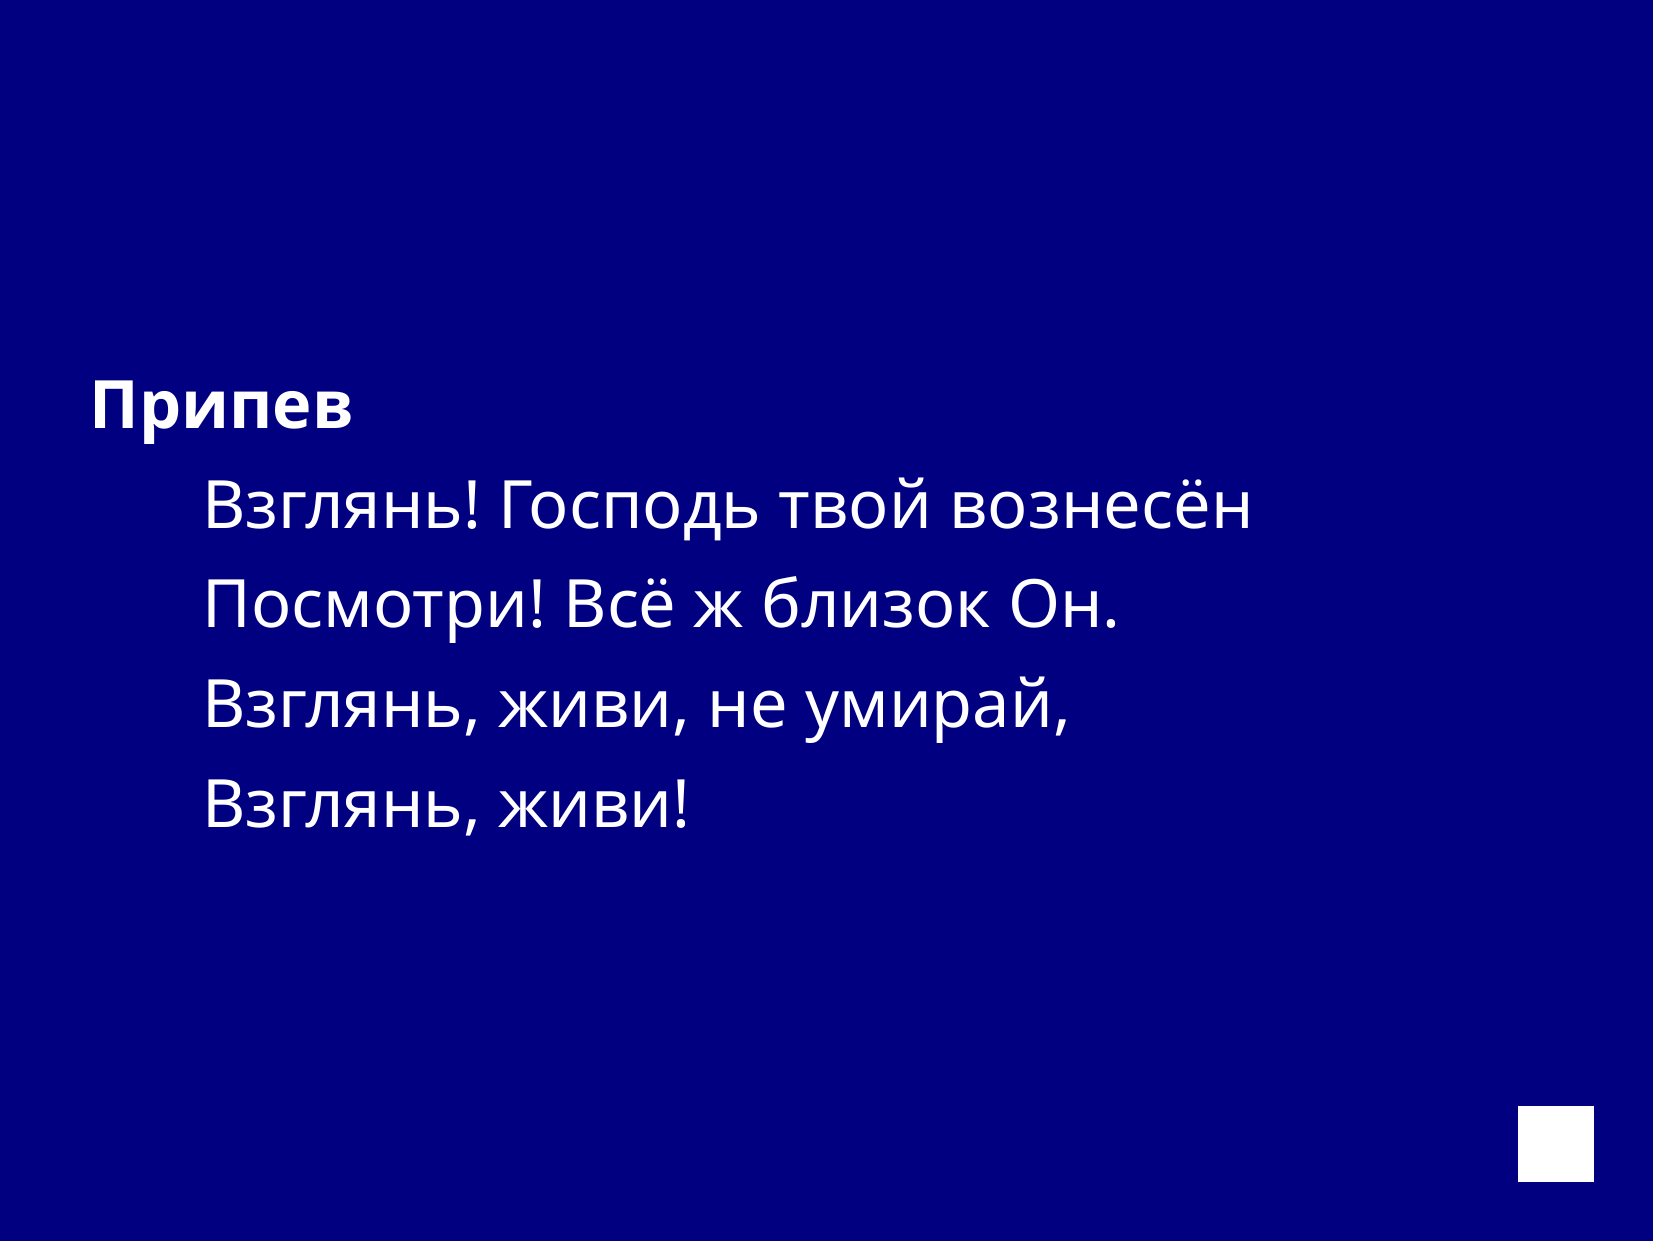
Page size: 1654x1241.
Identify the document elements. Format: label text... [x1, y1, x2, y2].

text_box [1518, 1106, 1594, 1182]
text_box Припев Взглянь! Господь твой вознесён Посмотри! Всё ж близок Он. Взглянь, живи, не умирай, Взглянь, живи! [75, 150, 1576, 1163]
